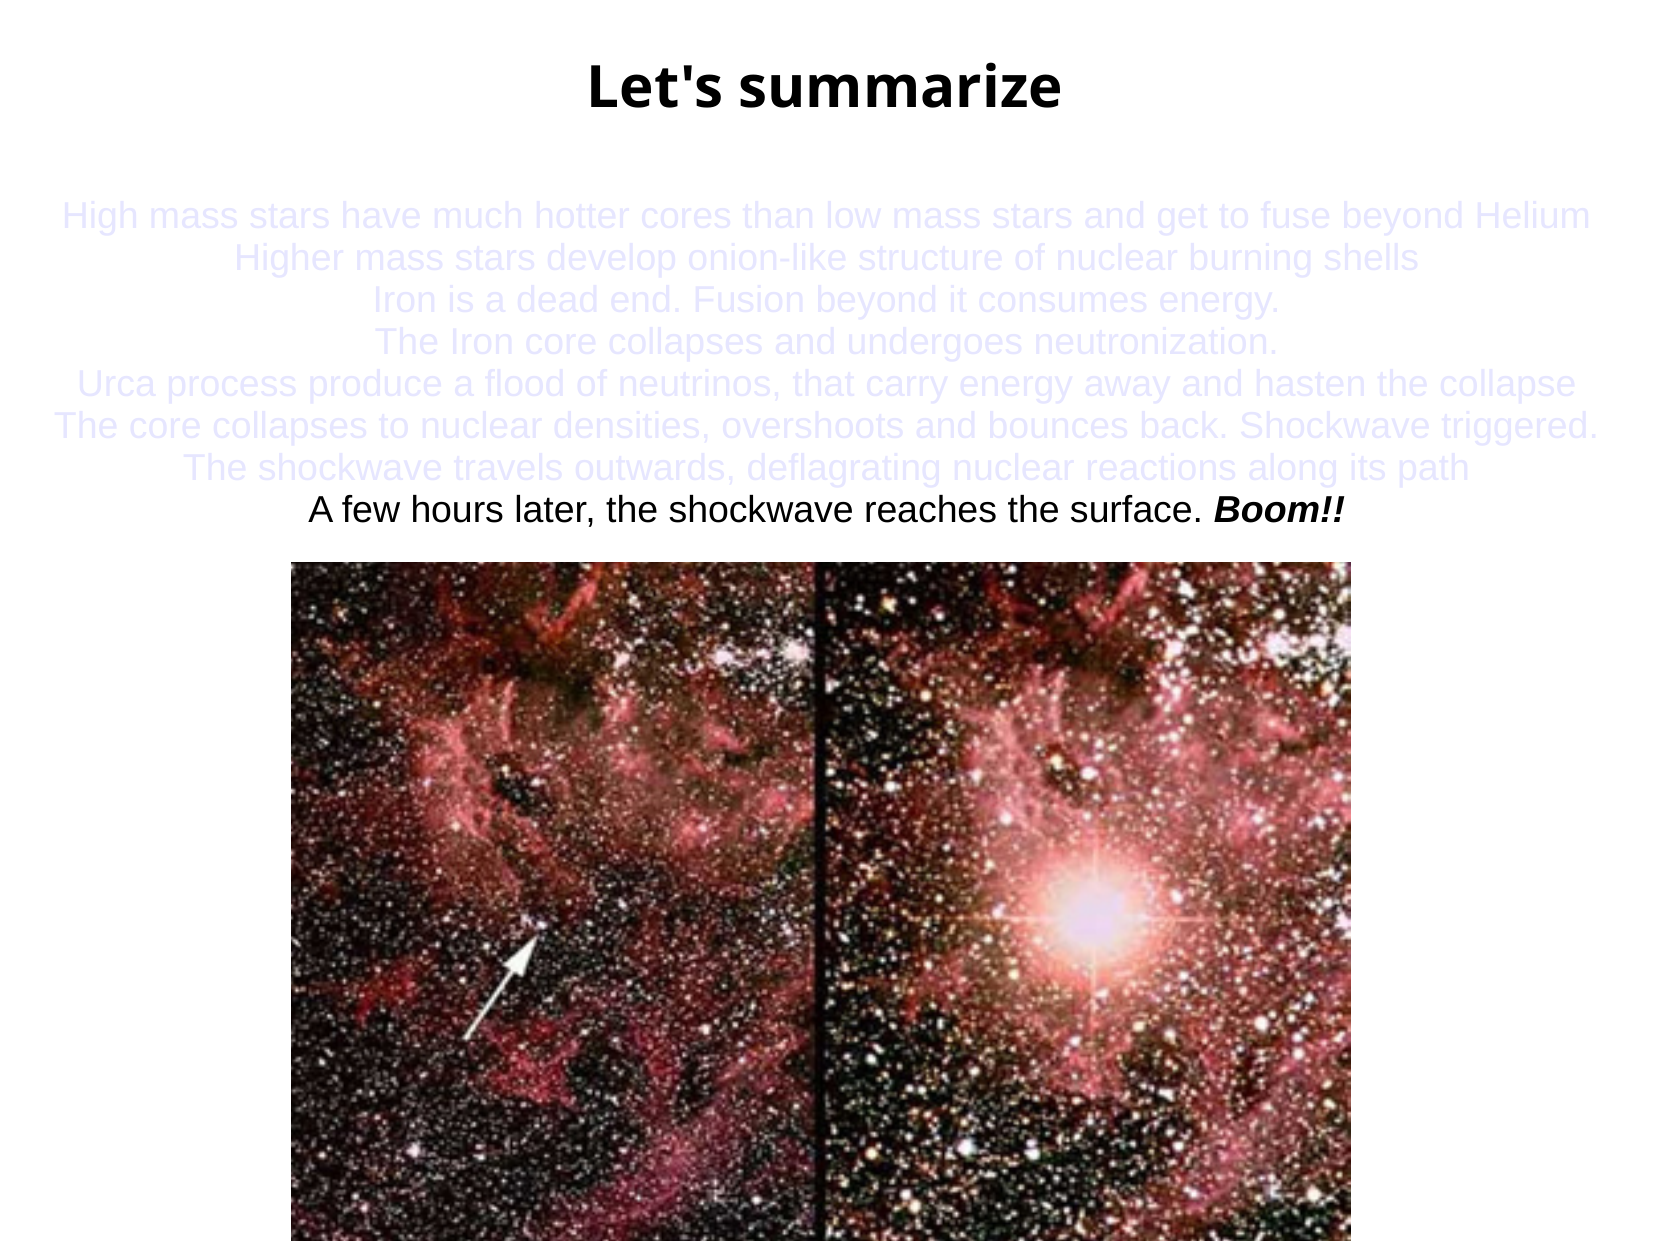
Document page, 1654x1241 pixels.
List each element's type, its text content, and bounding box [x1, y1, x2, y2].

text_box High mass stars have much hotter cores than low mass stars and get to fuse beyond Helium Higher mass stars develop onion-like structure of nuclear burning shells Iron is a dead end. Fusion beyond it consumes energy. The Iron core collapses and undergoes neutronization. Urca process produce a flood of neutrinos, that carry energy away and hasten the collapse The core collapses to nuclear densities, overshoots and bounces back. Shockwave triggered. The shockwave travels outwards, deflagrating nuclear reactions along its path A few hours later, the shockwave reaches the surface. Boom!! [0, 187, 1654, 581]
text_box Let's summarize [262, 37, 1388, 134]
picture [291, 562, 1351, 1241]
